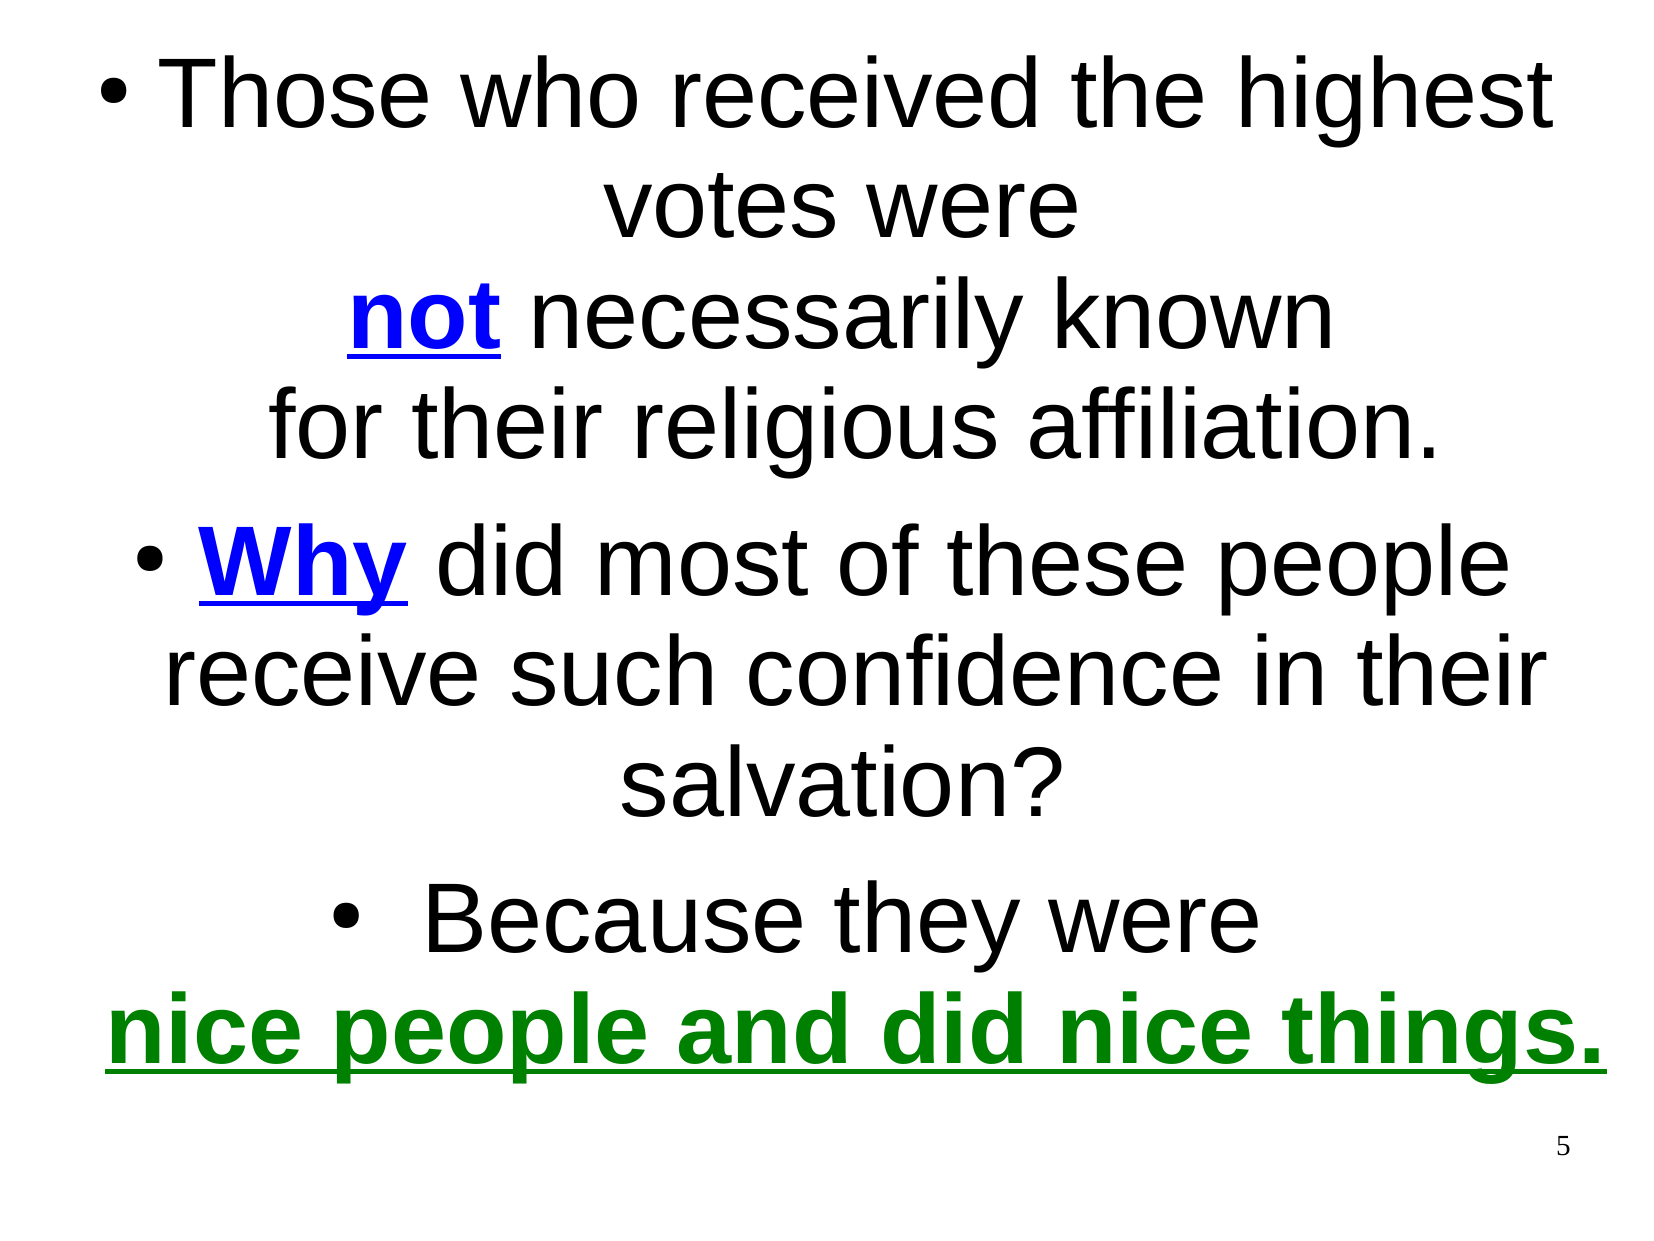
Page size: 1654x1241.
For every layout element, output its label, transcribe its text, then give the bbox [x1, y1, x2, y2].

list Those who received the highest votes were not necessarily known for their religious affiliation. Why did most of these people receive such confidence in their salvation? Because they were nice people and did nice things. [37, 37, 1613, 1201]
